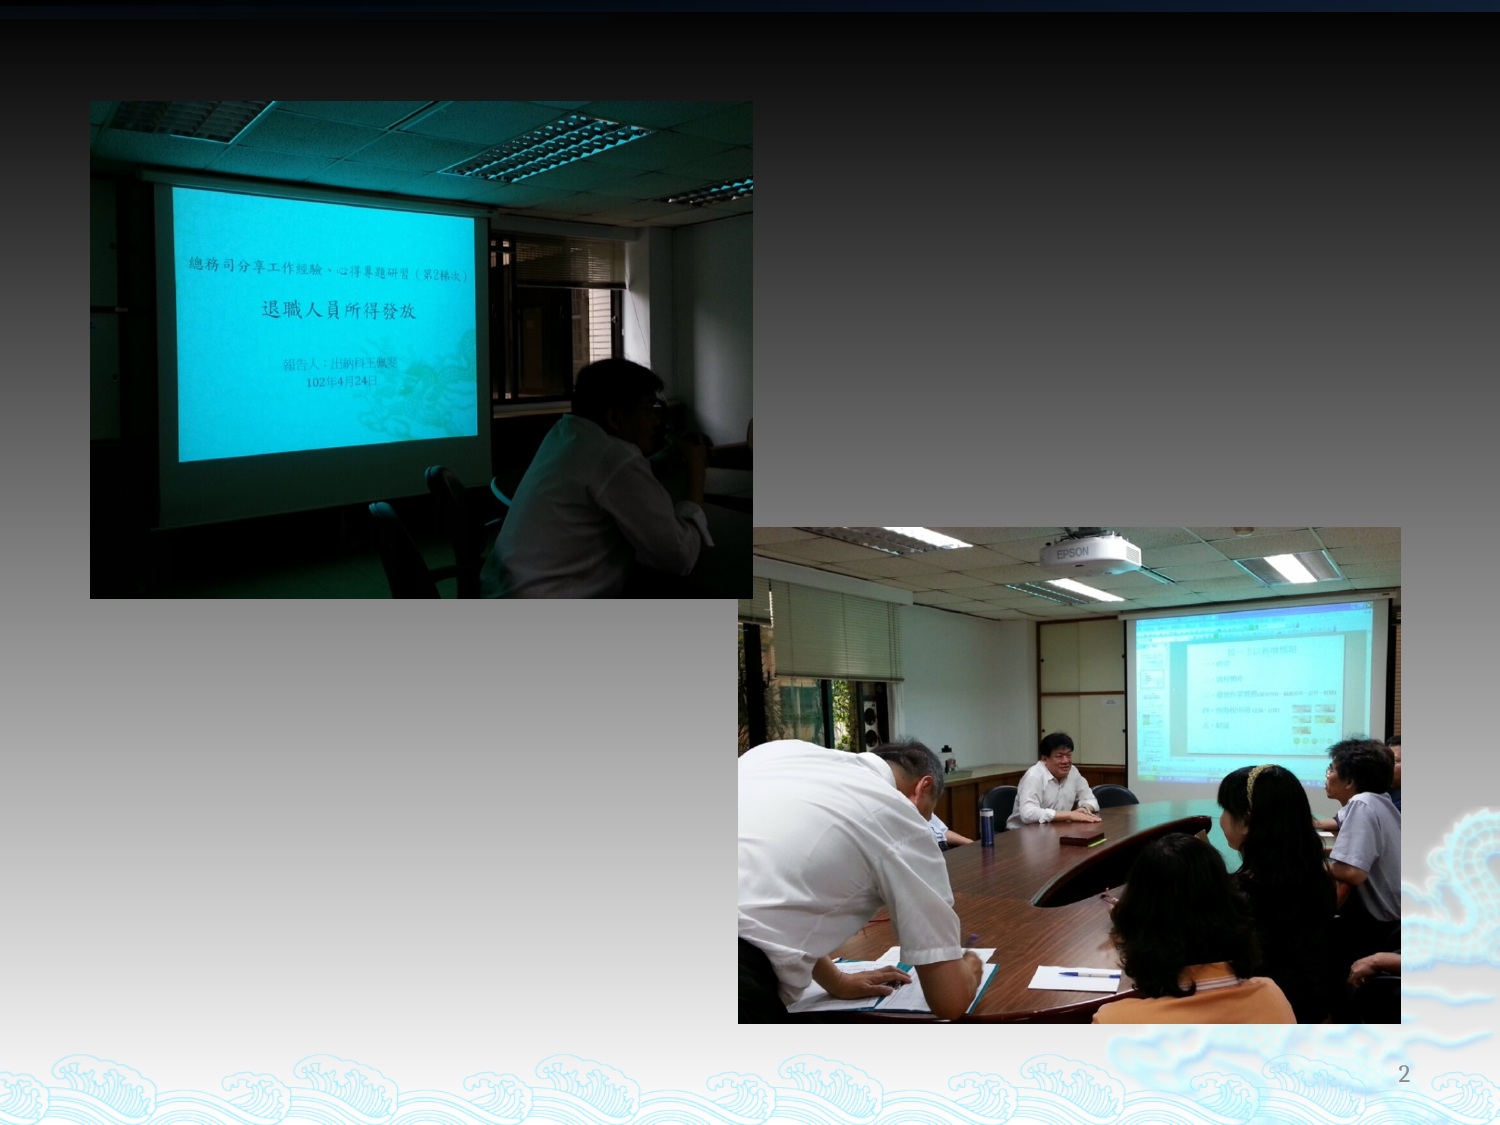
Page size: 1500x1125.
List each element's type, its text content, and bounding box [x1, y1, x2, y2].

picture [0, 101, 1500, 1125]
slide_number <編號> [1074, 1042, 1425, 1103]
